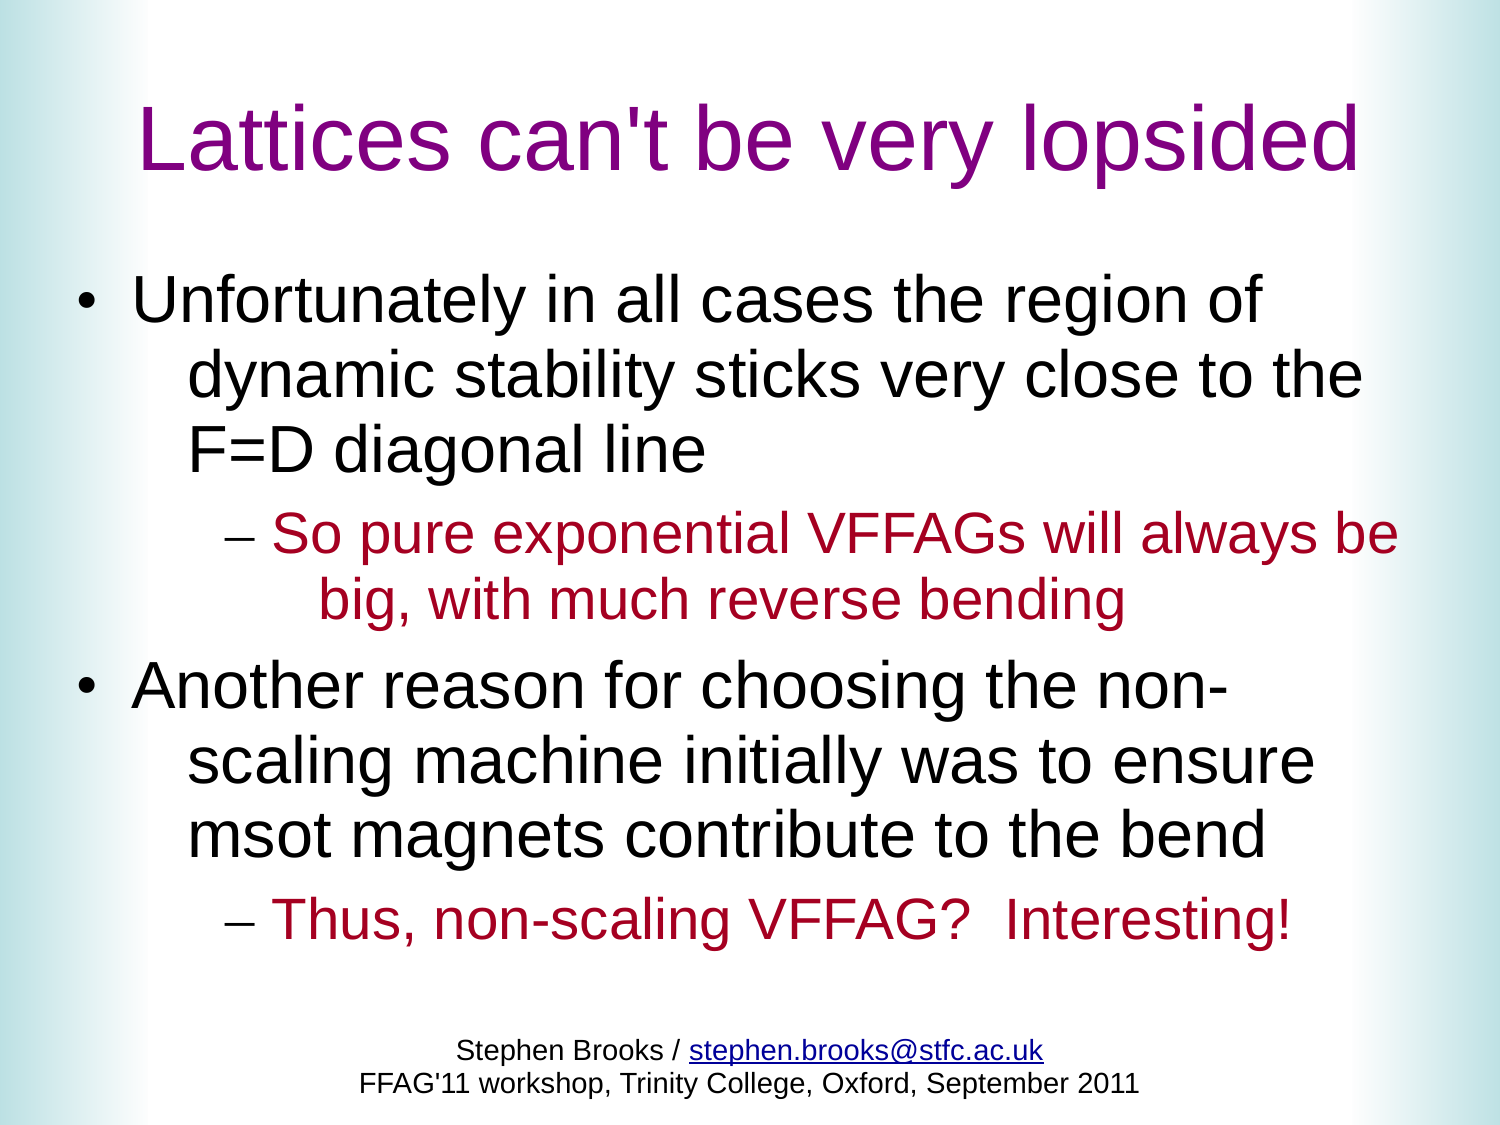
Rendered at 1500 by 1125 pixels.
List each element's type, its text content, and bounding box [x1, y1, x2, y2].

list Unfortunately in all cases the region of dynamic stability sticks very close to the F=D diagonal line So pure exponential VFFAGs will always be big, with much reverse bending Another reason for choosing the non-scaling machine initially was to ensure msot magnets contribute to the bend Thus, non-scaling VFFAG? Interesting! [75, 262, 1425, 991]
title Lattices can't be very lopsided [75, 52, 1425, 225]
